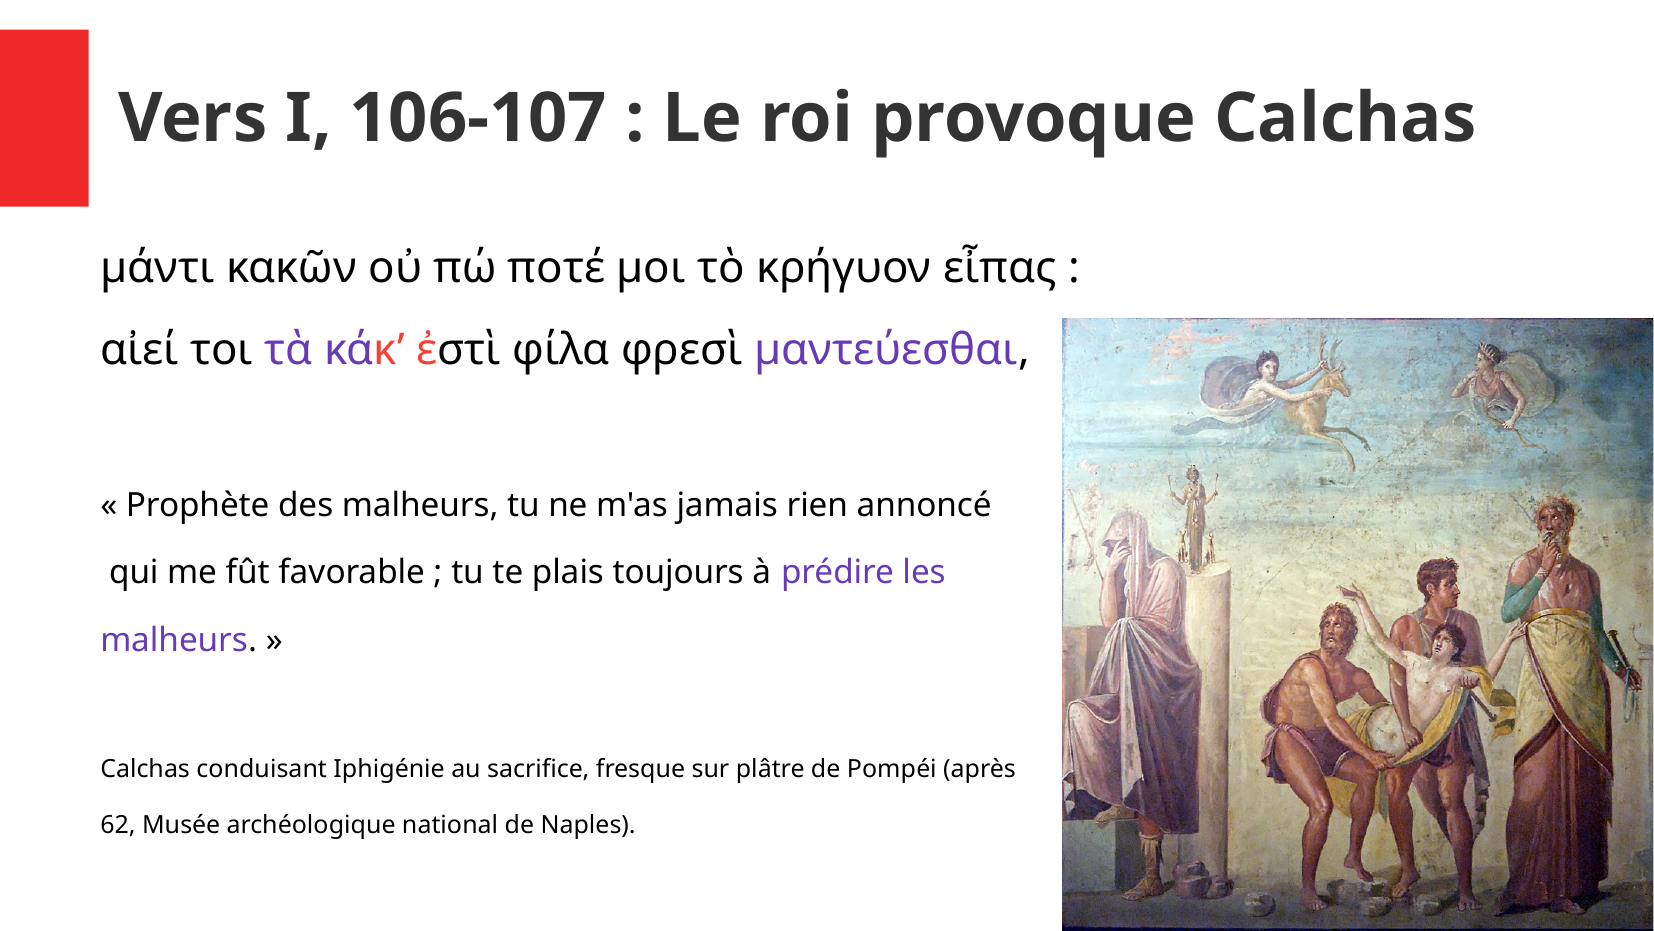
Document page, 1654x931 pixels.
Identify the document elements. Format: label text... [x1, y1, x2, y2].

title Vers I, 106-107 : Le roi provoque Calchas [118, 37, 1571, 193]
list μάντι κακῶν οὐ πώ ποτέ μοι τὸ κρήγυον εἶπας : αἰεί τοι τὰ κάκ’ ἐστὶ φίλα φρεσὶ μαντεύεσθαι, « Prophète des malheurs, tu ne m'as jamais rien annoncé qui me fût favorable ; tu te plais toujours à prédire les malheurs. » Calchas conduisant Iphigénie au sacrifice, fresque sur plâtre de Pompéi (après 62, Musée archéologique national de Naples). [29, 236, 1447, 776]
picture [1062, 318, 1654, 931]
